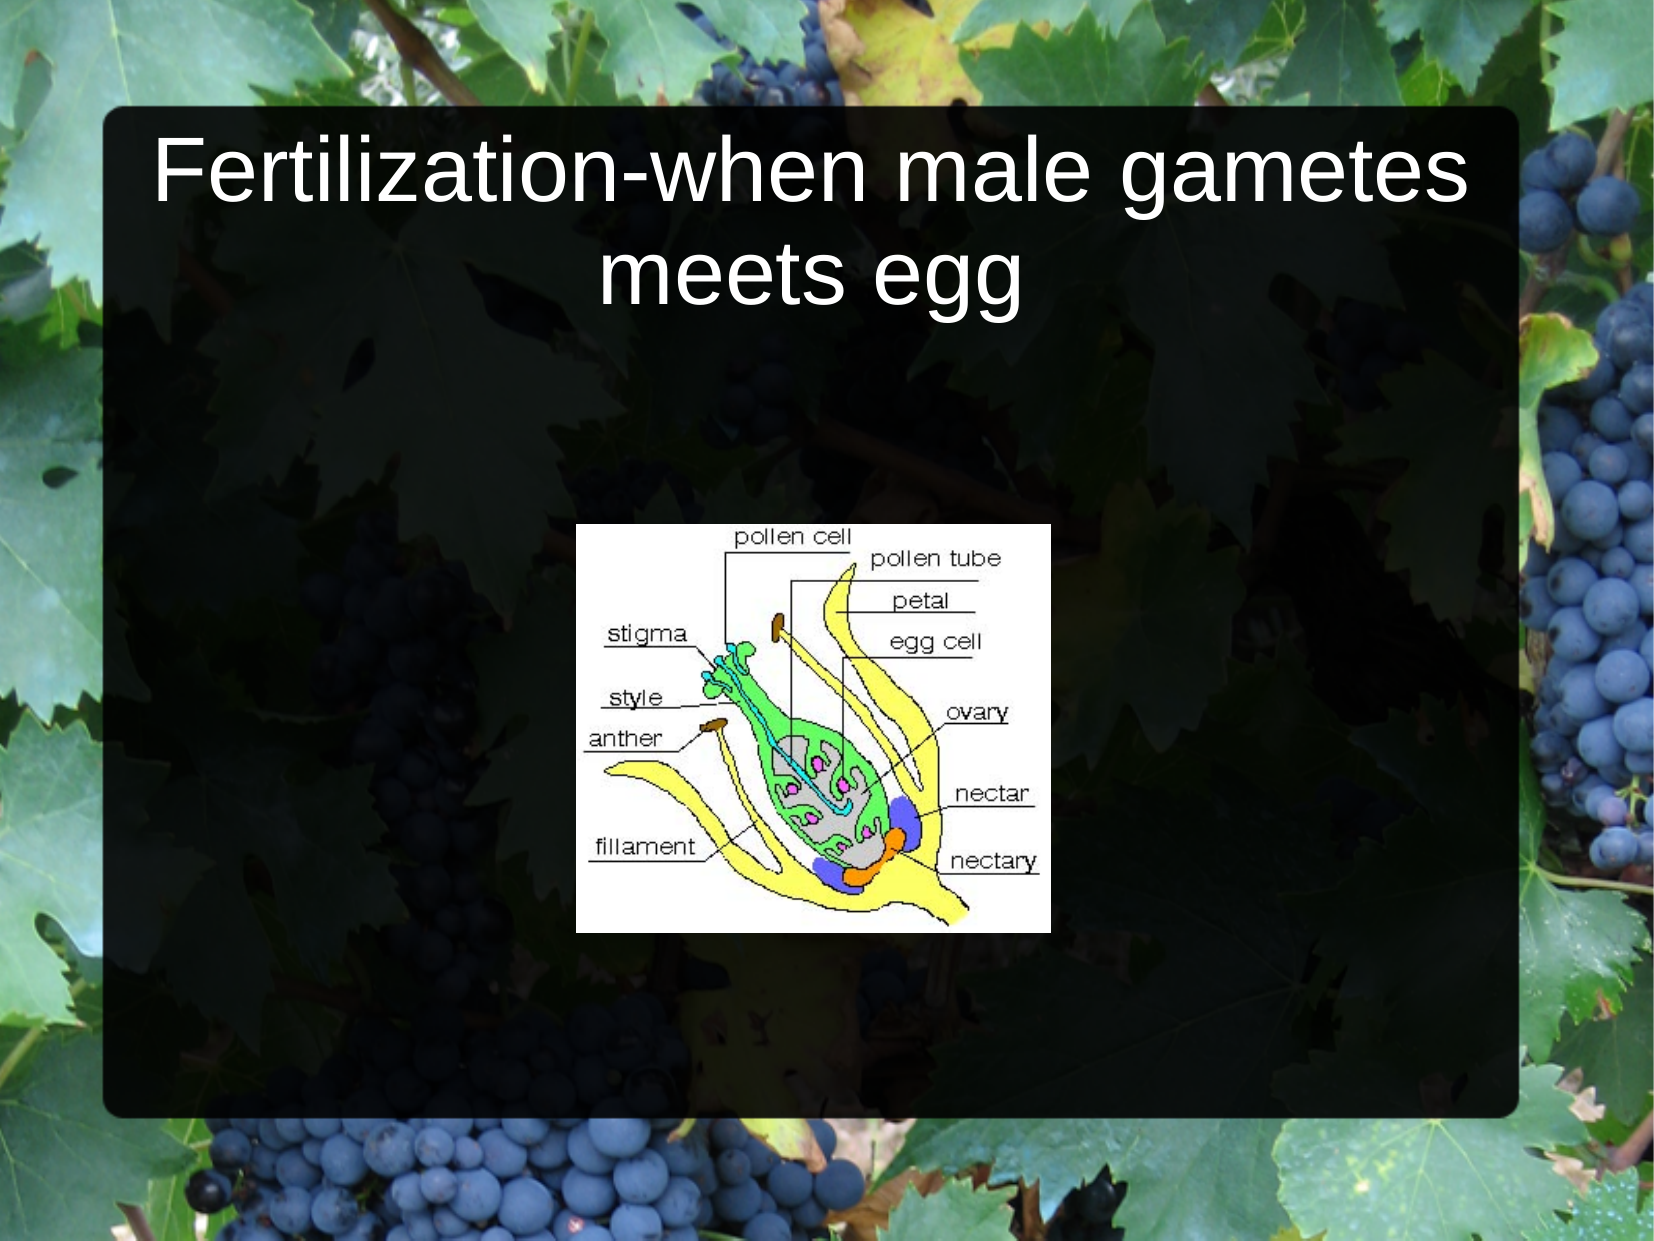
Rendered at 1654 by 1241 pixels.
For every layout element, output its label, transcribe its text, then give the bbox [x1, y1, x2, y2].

picture [0, 0, 1654, 1241]
title Fertilization-when male gametes meets egg [118, 117, 1506, 325]
